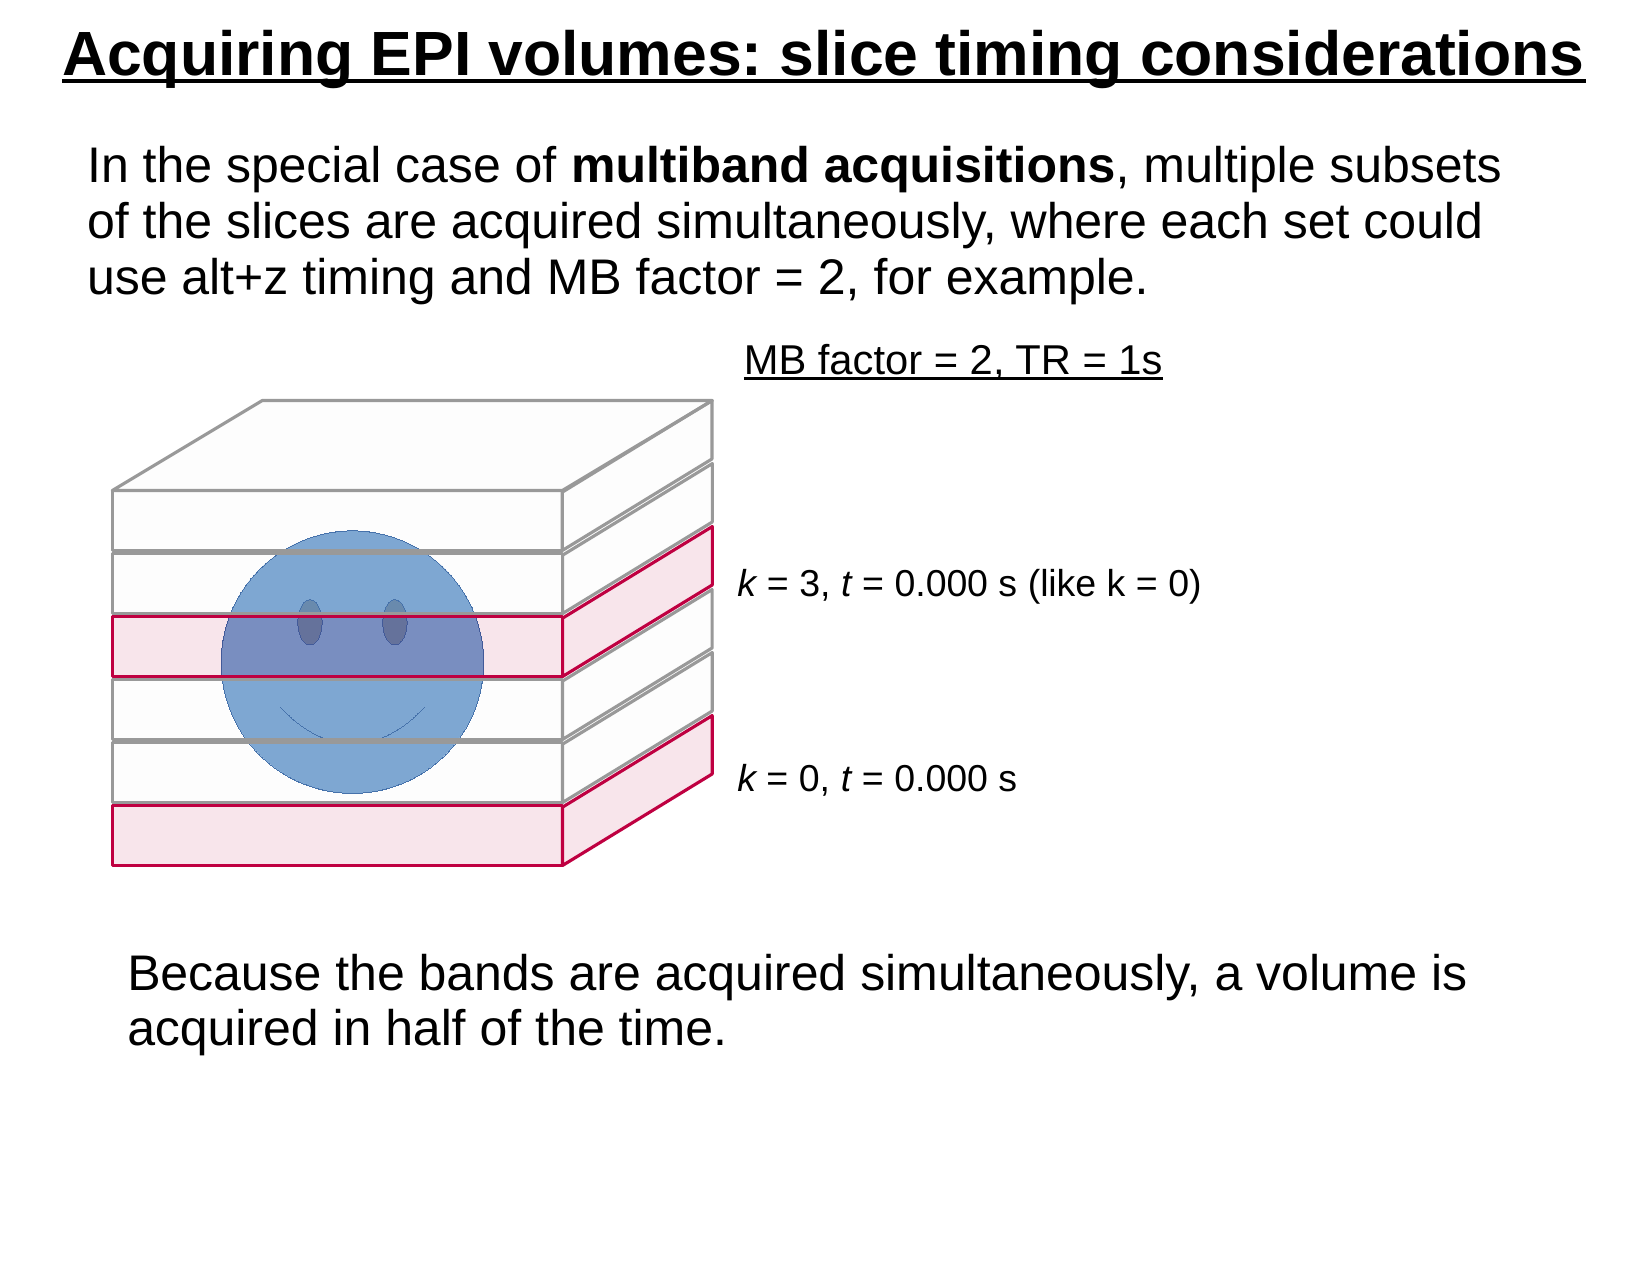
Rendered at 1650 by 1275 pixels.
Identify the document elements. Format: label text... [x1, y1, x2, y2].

text_box Because the bands are acquired simultaneously, a volume is acquired in half of the time. [112, 937, 1613, 1120]
text_box Acquiring EPI volumes: slice timing considerations [47, 11, 1601, 97]
text_box MB factor = 2, TR = 1s [729, 329, 1238, 392]
text_box k = 0, t = 0.000 s [722, 750, 1136, 807]
text_box k = 3, t = 0.000 s (like k = 0) [722, 555, 1238, 612]
text_box In the special case of multiband acquisitions, multiple subsets of the slices are acquired simultaneously, where each set could use alt+z timing and MB factor = 2, for example. [72, 130, 1573, 368]
text_box [112, 400, 713, 803]
text_box [112, 715, 713, 866]
